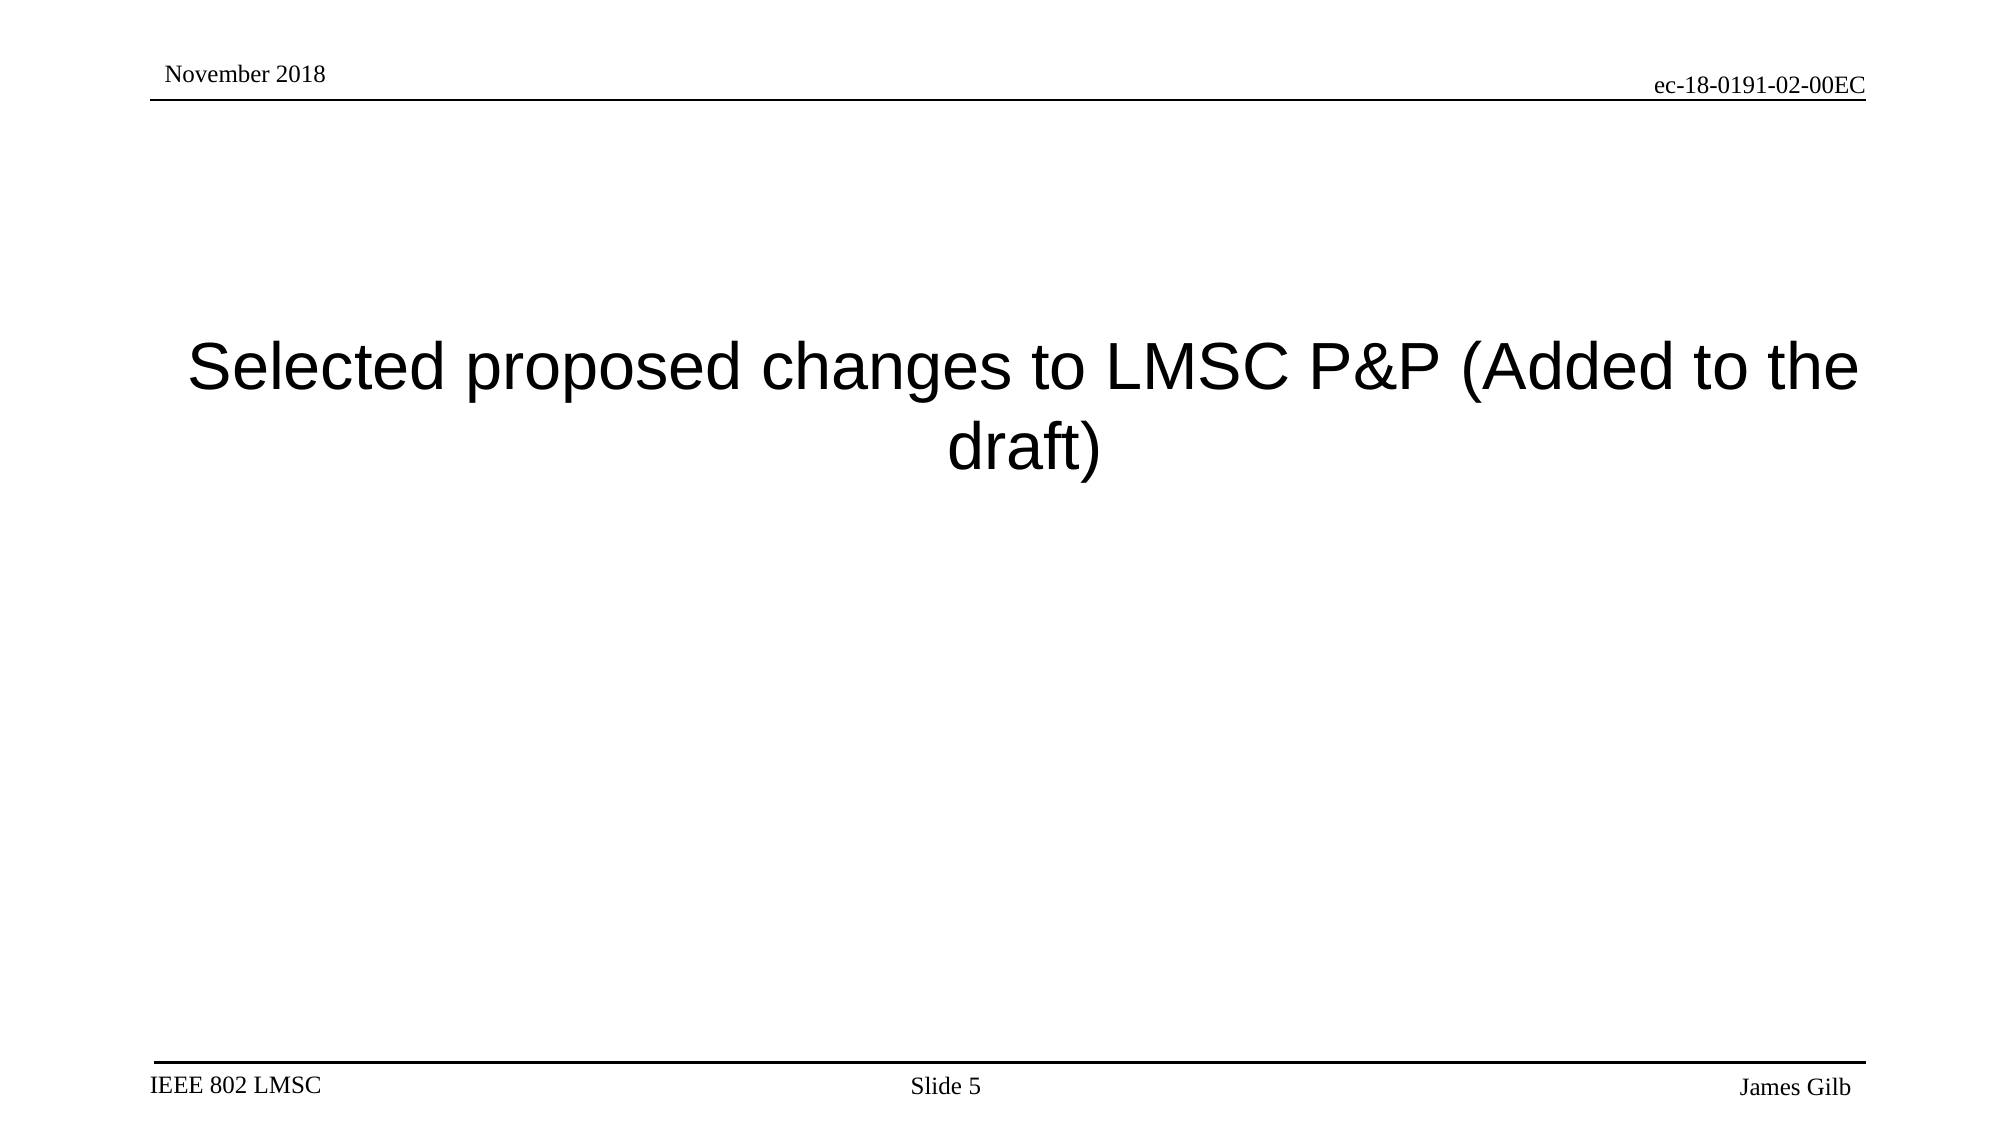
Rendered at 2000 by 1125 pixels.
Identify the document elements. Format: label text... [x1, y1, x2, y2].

subtitle Selected proposed changes to LMSC P&P (Added to the draft) [149, 112, 1900, 693]
